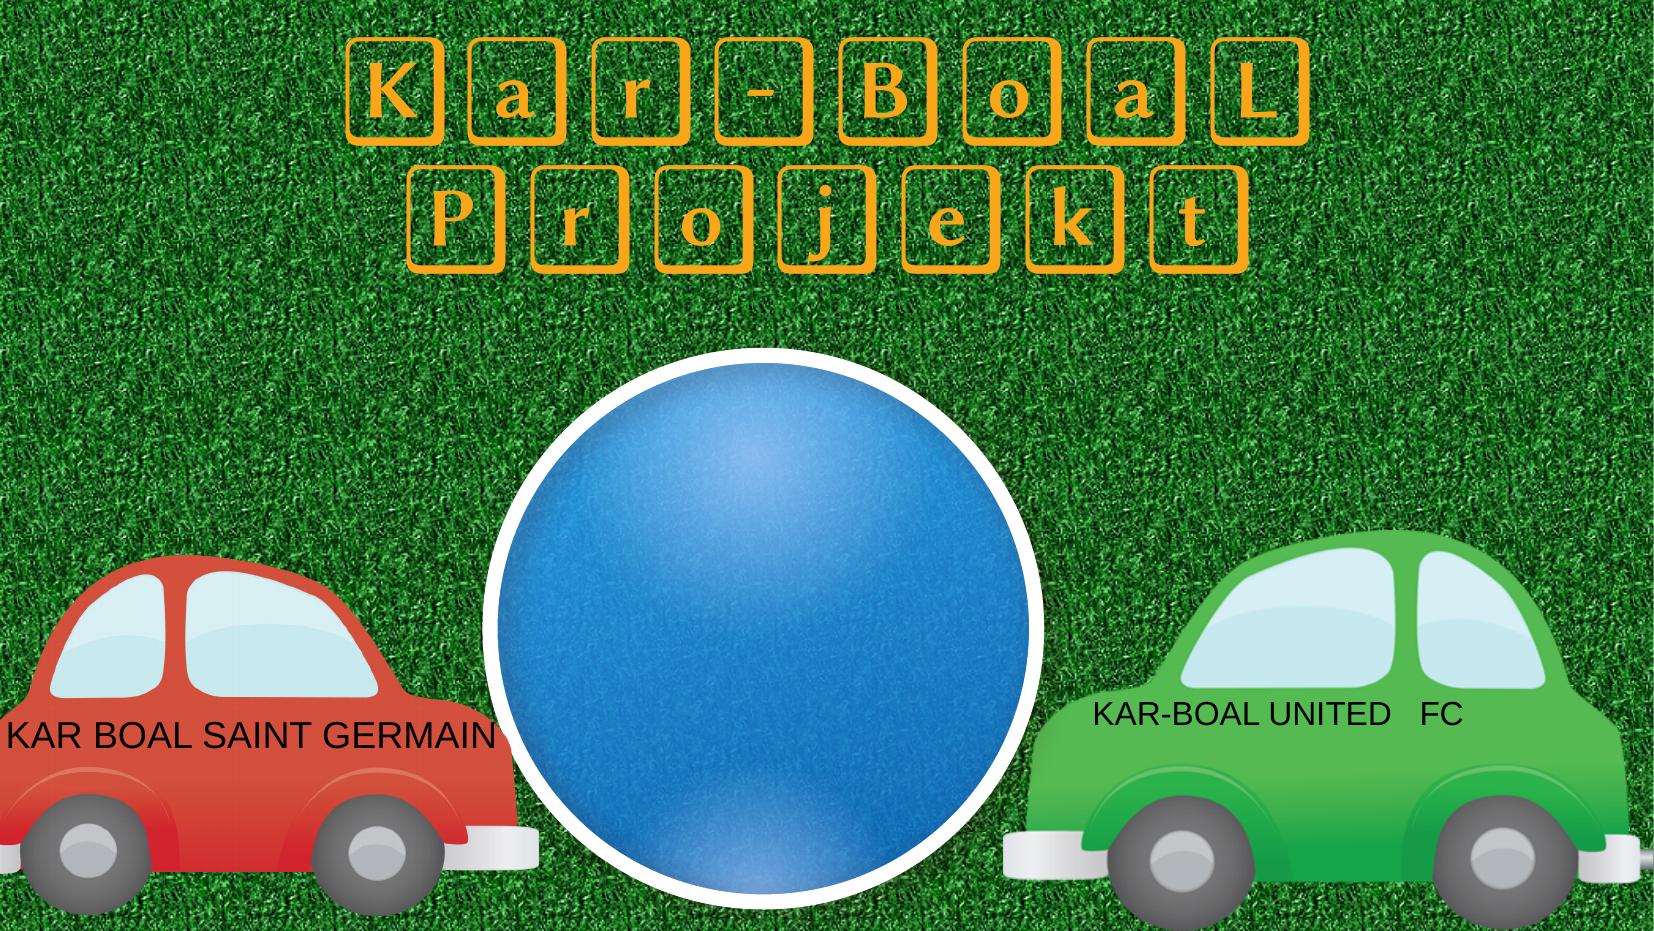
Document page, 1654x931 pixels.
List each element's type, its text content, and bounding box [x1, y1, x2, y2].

picture [0, 0, 1654, 931]
title Kar-BoaL Projekt [82, 21, 1571, 279]
